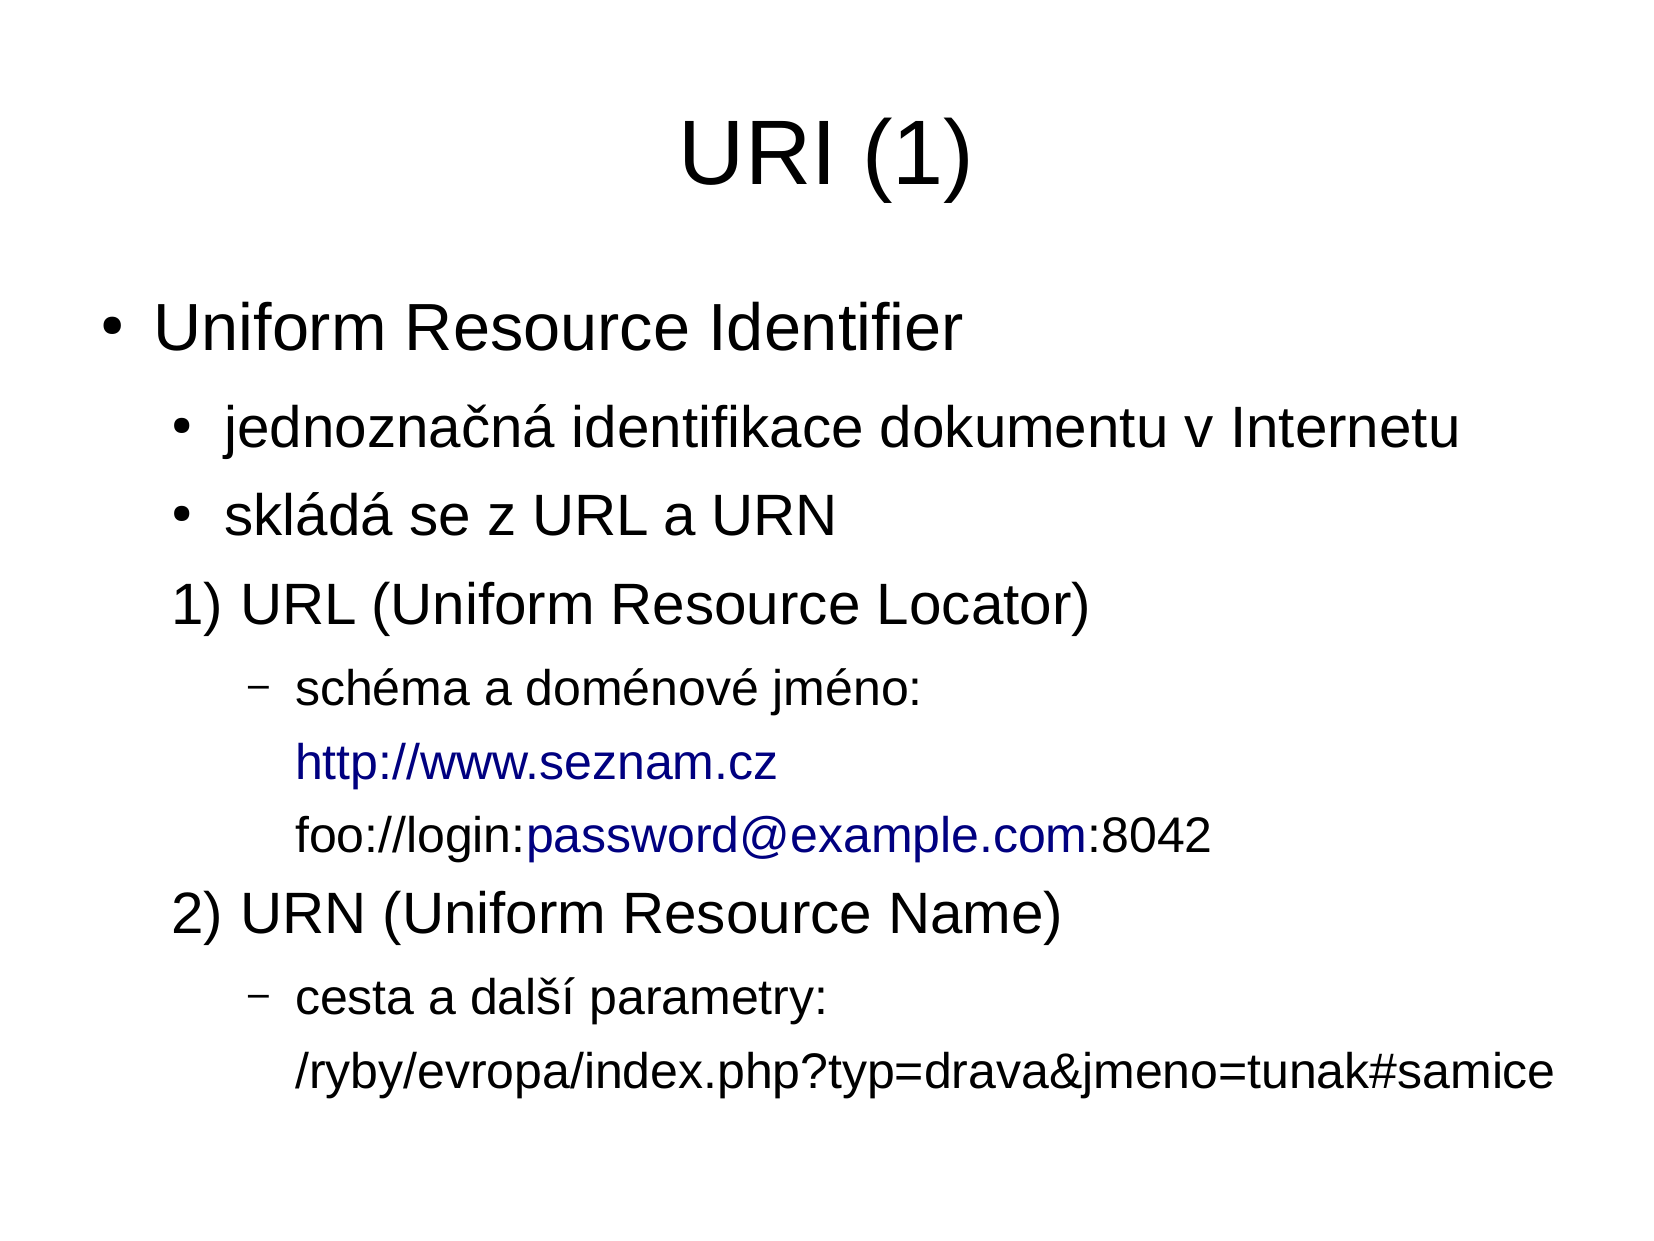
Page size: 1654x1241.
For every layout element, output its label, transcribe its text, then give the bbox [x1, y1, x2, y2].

title URI (1) [82, 56, 1571, 250]
list Uniform Resource Identifier jednoznačná identifikace dokumentu v Internetu skládá se z URL a URN URL (Uniform Resource Locator) schéma a doménové jméno: http://www.seznam.cz foo://login:password@example.com:8042 URN (Uniform Resource Name) cesta a další parametry: /ryby/evropa/index.php?typ=drava&jmeno=tunak#samice [82, 290, 1571, 1099]
